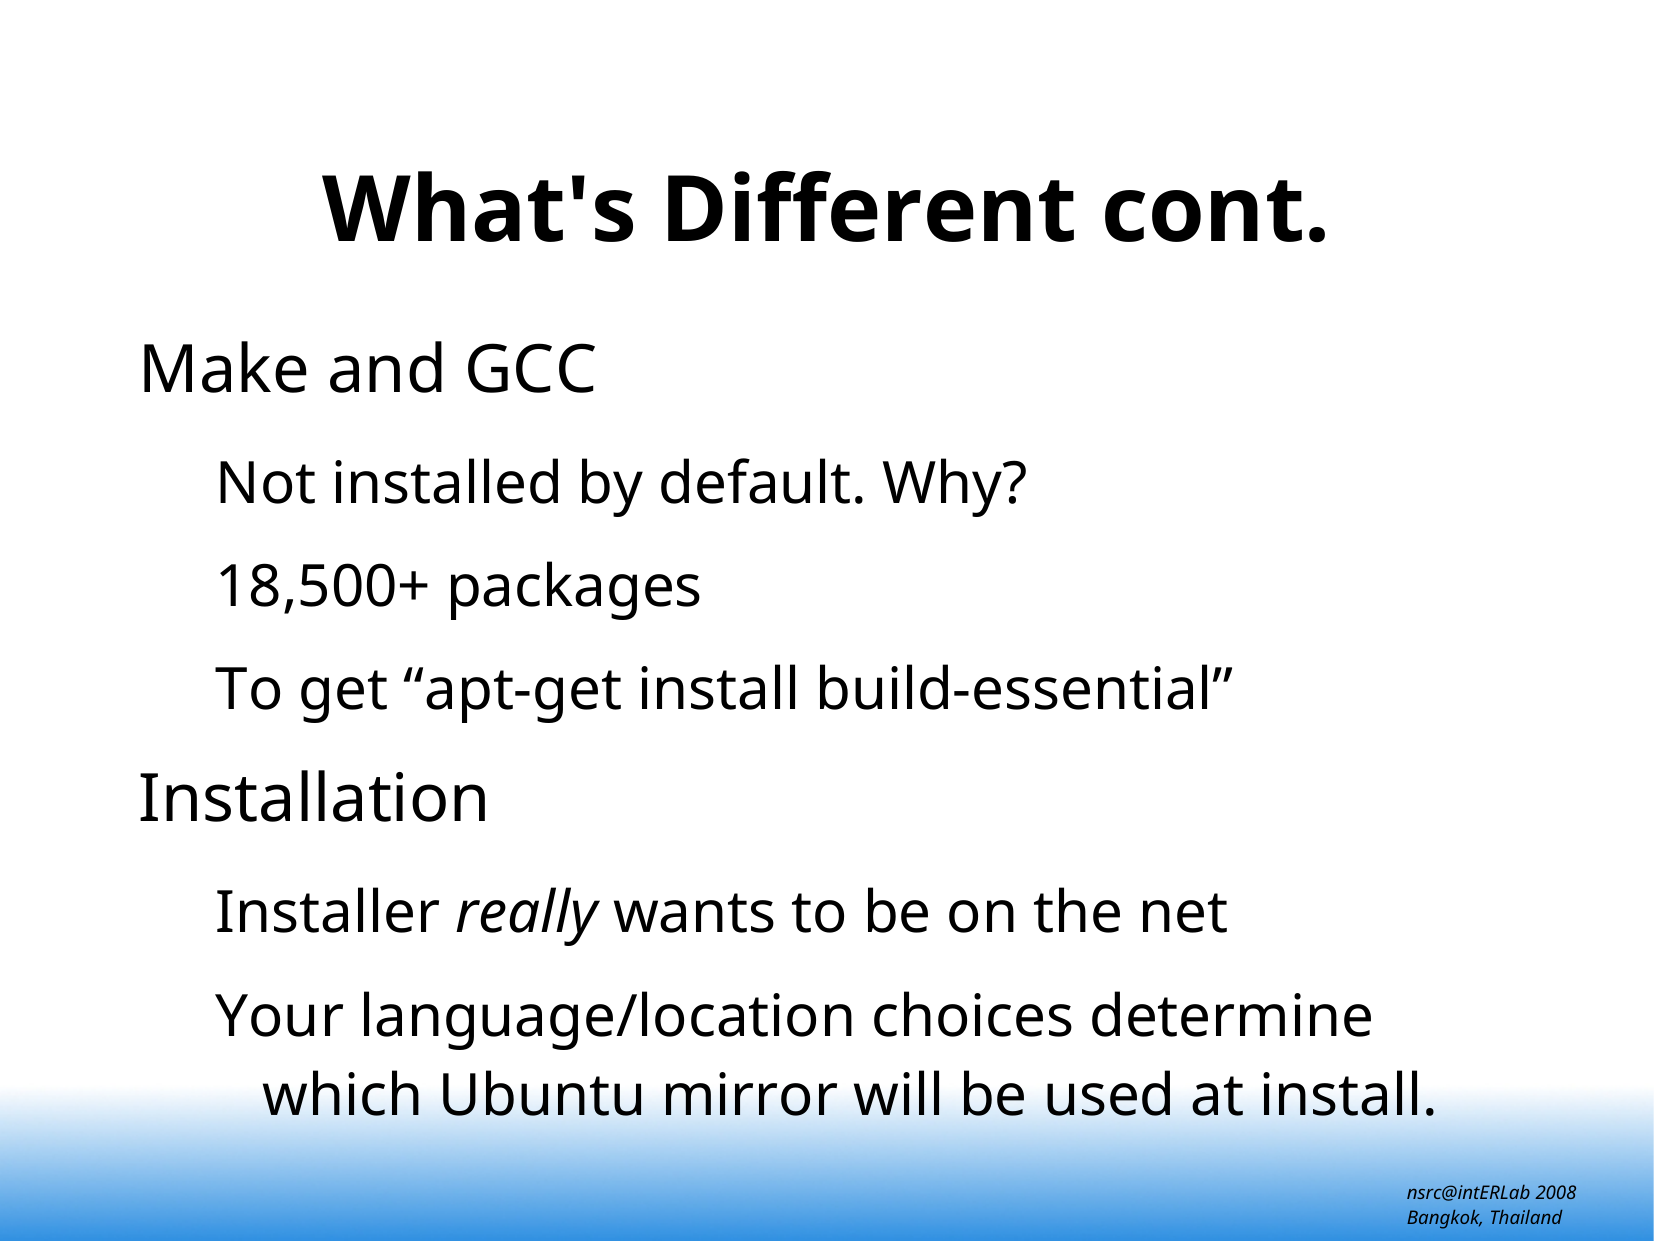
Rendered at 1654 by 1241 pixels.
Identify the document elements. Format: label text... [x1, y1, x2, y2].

picture [1367, 1104, 1382, 1111]
picture [620, 1104, 636, 1111]
picture [492, 1104, 508, 1111]
picture [449, 1104, 470, 1111]
picture [1053, 1104, 1069, 1111]
picture [970, 1104, 986, 1111]
picture [787, 1104, 804, 1111]
picture [1198, 1104, 1213, 1111]
list Make and GCC Not installed by default. Why? 18,500+ packages To get “apt-get install build-essential” Installation Installer really wants to be on the net Your language/location choices determine which Ubuntu mirror will be used at install. [121, 321, 1534, 1104]
picture [527, 1104, 543, 1111]
picture [1148, 1104, 1164, 1111]
title What's Different cont. [121, 102, 1534, 310]
picture [0, 1083, 1654, 1241]
